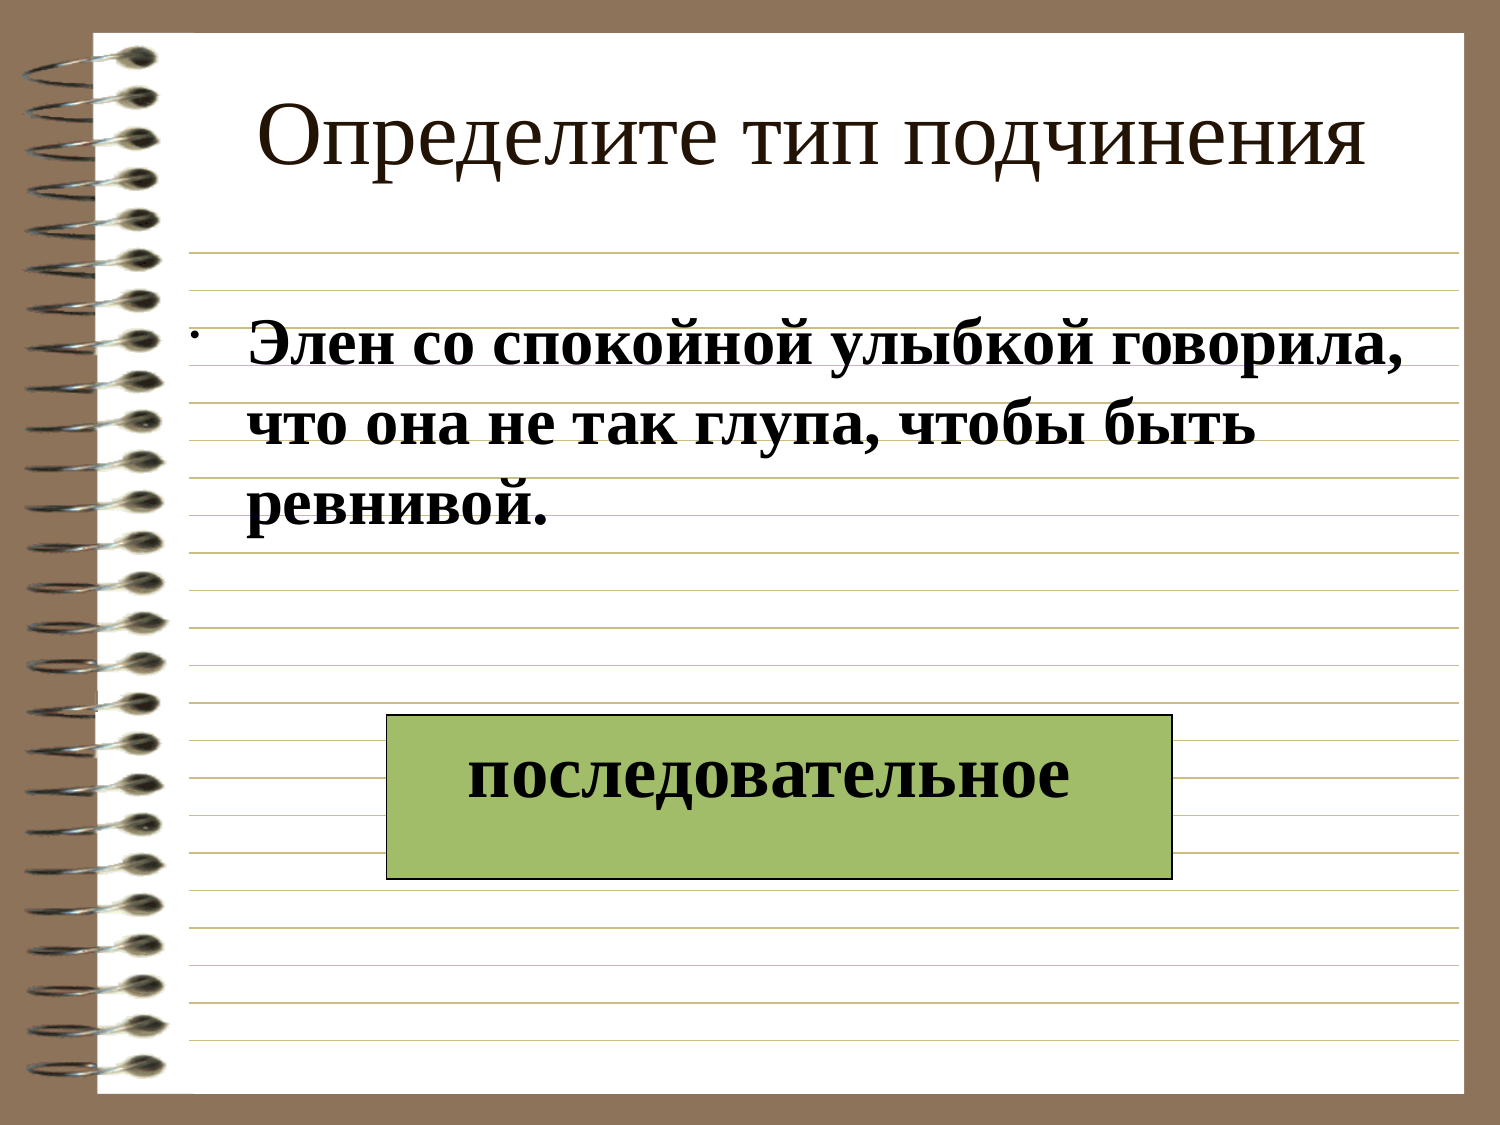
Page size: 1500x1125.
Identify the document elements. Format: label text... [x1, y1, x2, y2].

list Элен со спокойной улыбкой говорила, что она не так глупа, чтобы быть ревнивой. [174, 290, 1450, 633]
picture [0, 8, 194, 1115]
text_box последовательное [386, 714, 1172, 879]
title Определите тип подчинения [174, 65, 1450, 254]
